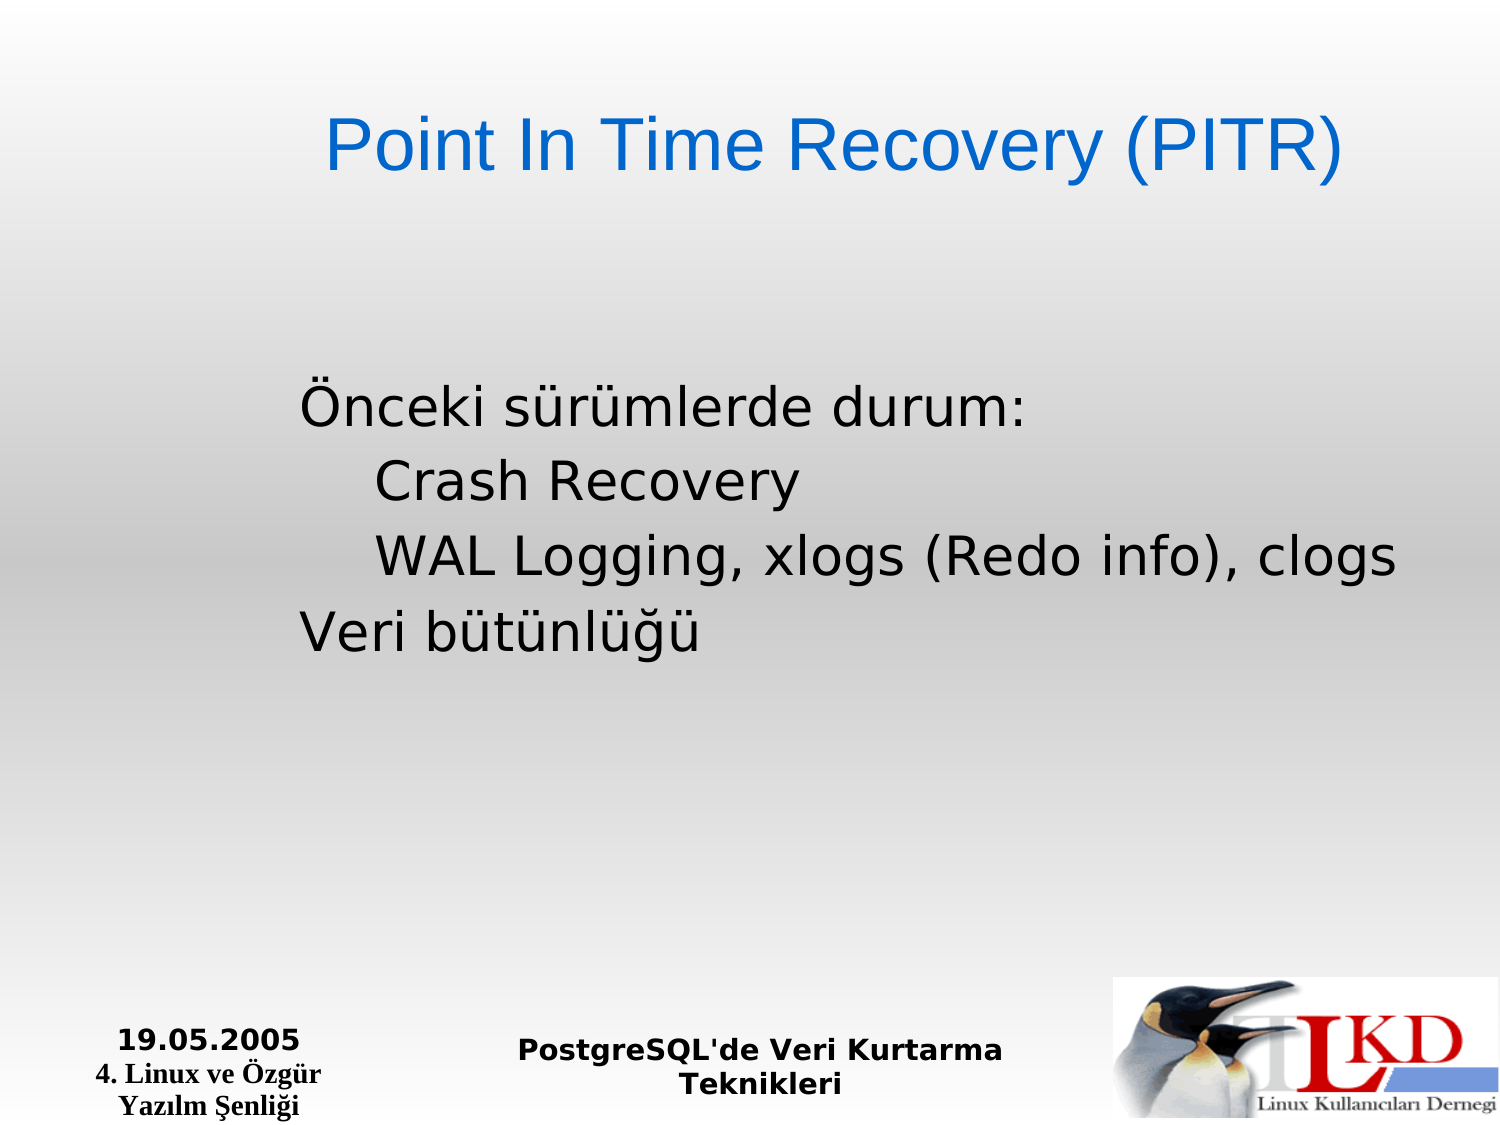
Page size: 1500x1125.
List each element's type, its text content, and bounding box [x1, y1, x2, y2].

picture [1113, 977, 1499, 1118]
list Önceki sürümlerde durum: Crash Recovery WAL Logging, xlogs (Redo info), clogs Veri bütünlüğü [224, 299, 1425, 975]
title Point In Time Recovery (PITR) [224, 29, 1425, 257]
